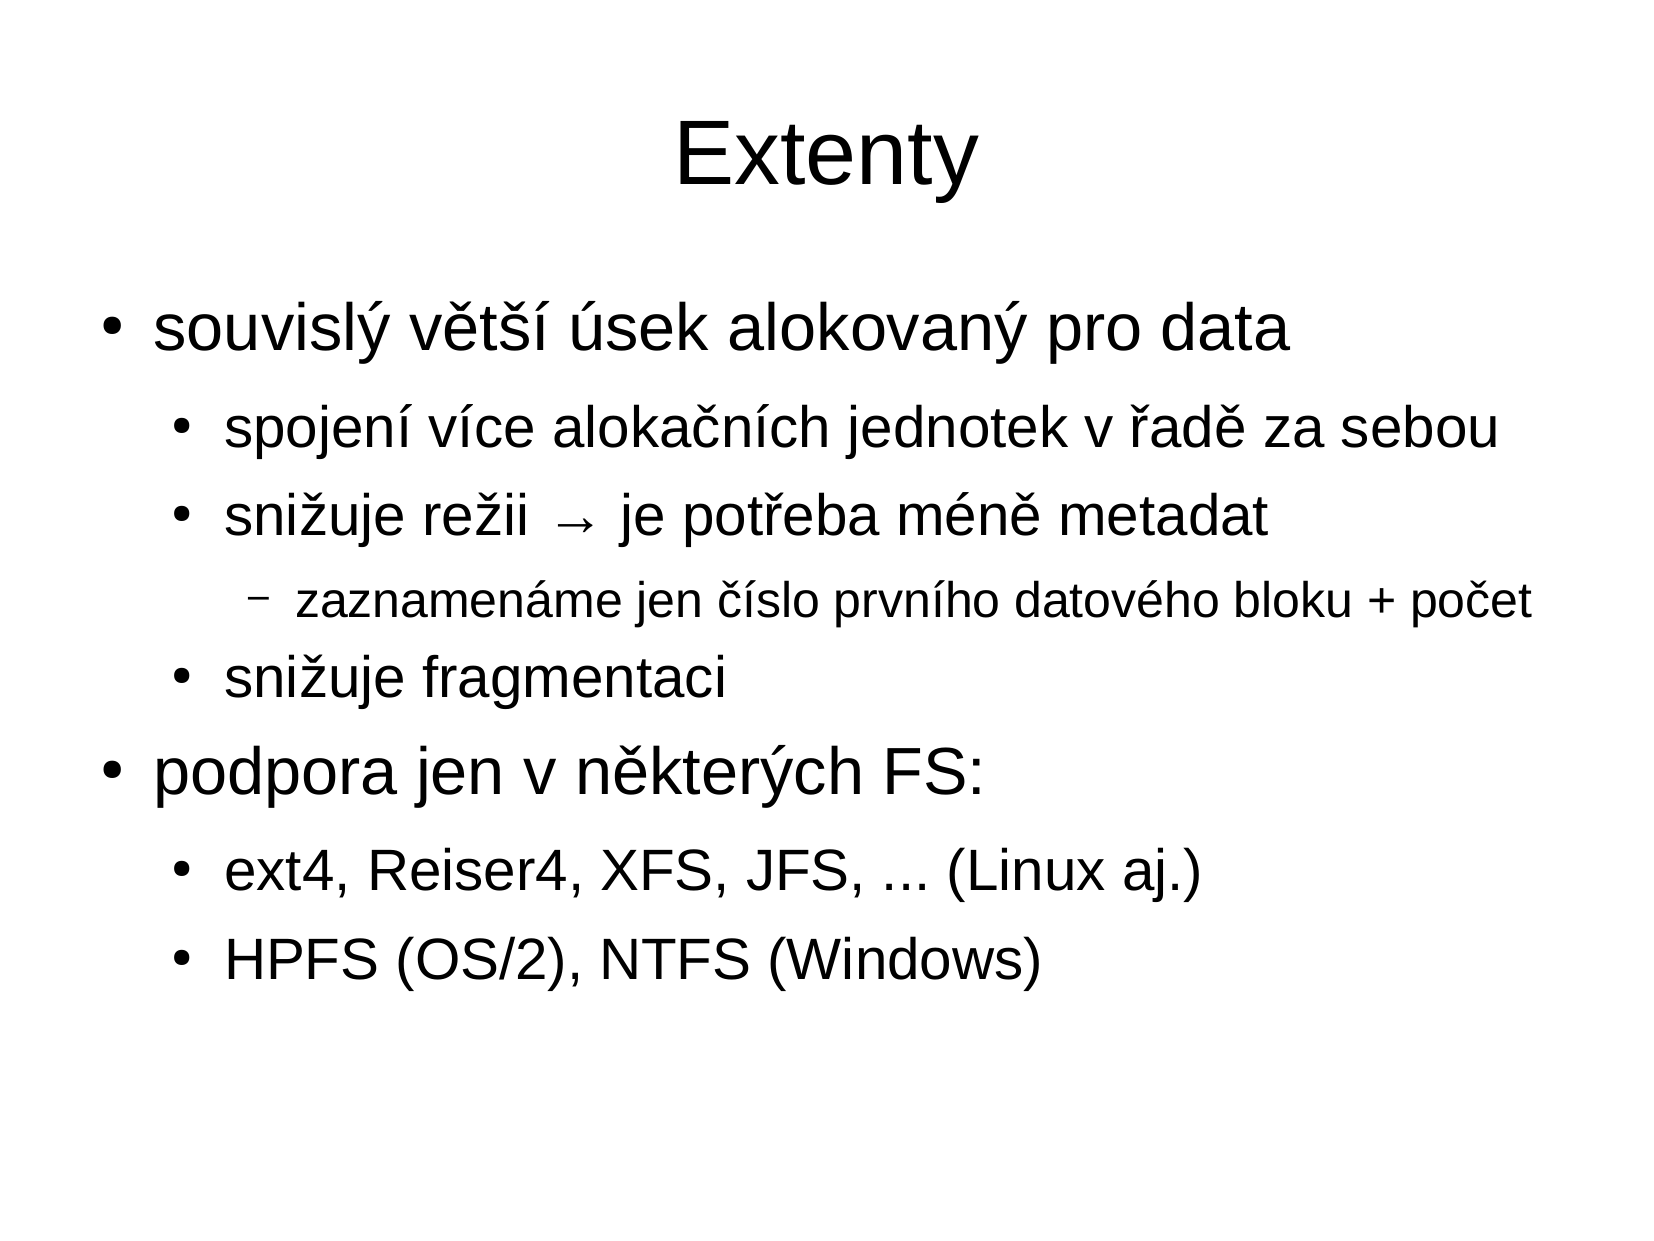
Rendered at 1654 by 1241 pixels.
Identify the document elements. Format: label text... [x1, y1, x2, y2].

title Extenty [82, 56, 1571, 250]
list souvislý větší úsek alokovaný pro data spojení více alokačních jednotek v řadě za sebou snižuje režii → je potřeba méně metadat zaznamenáme jen číslo prvního datového bloku + počet snižuje fragmentaci podpora jen v některých FS: ext4, Reiser4, XFS, JFS, ... (Linux aj.) HPFS (OS/2), NTFS (Windows) [82, 290, 1571, 1094]
